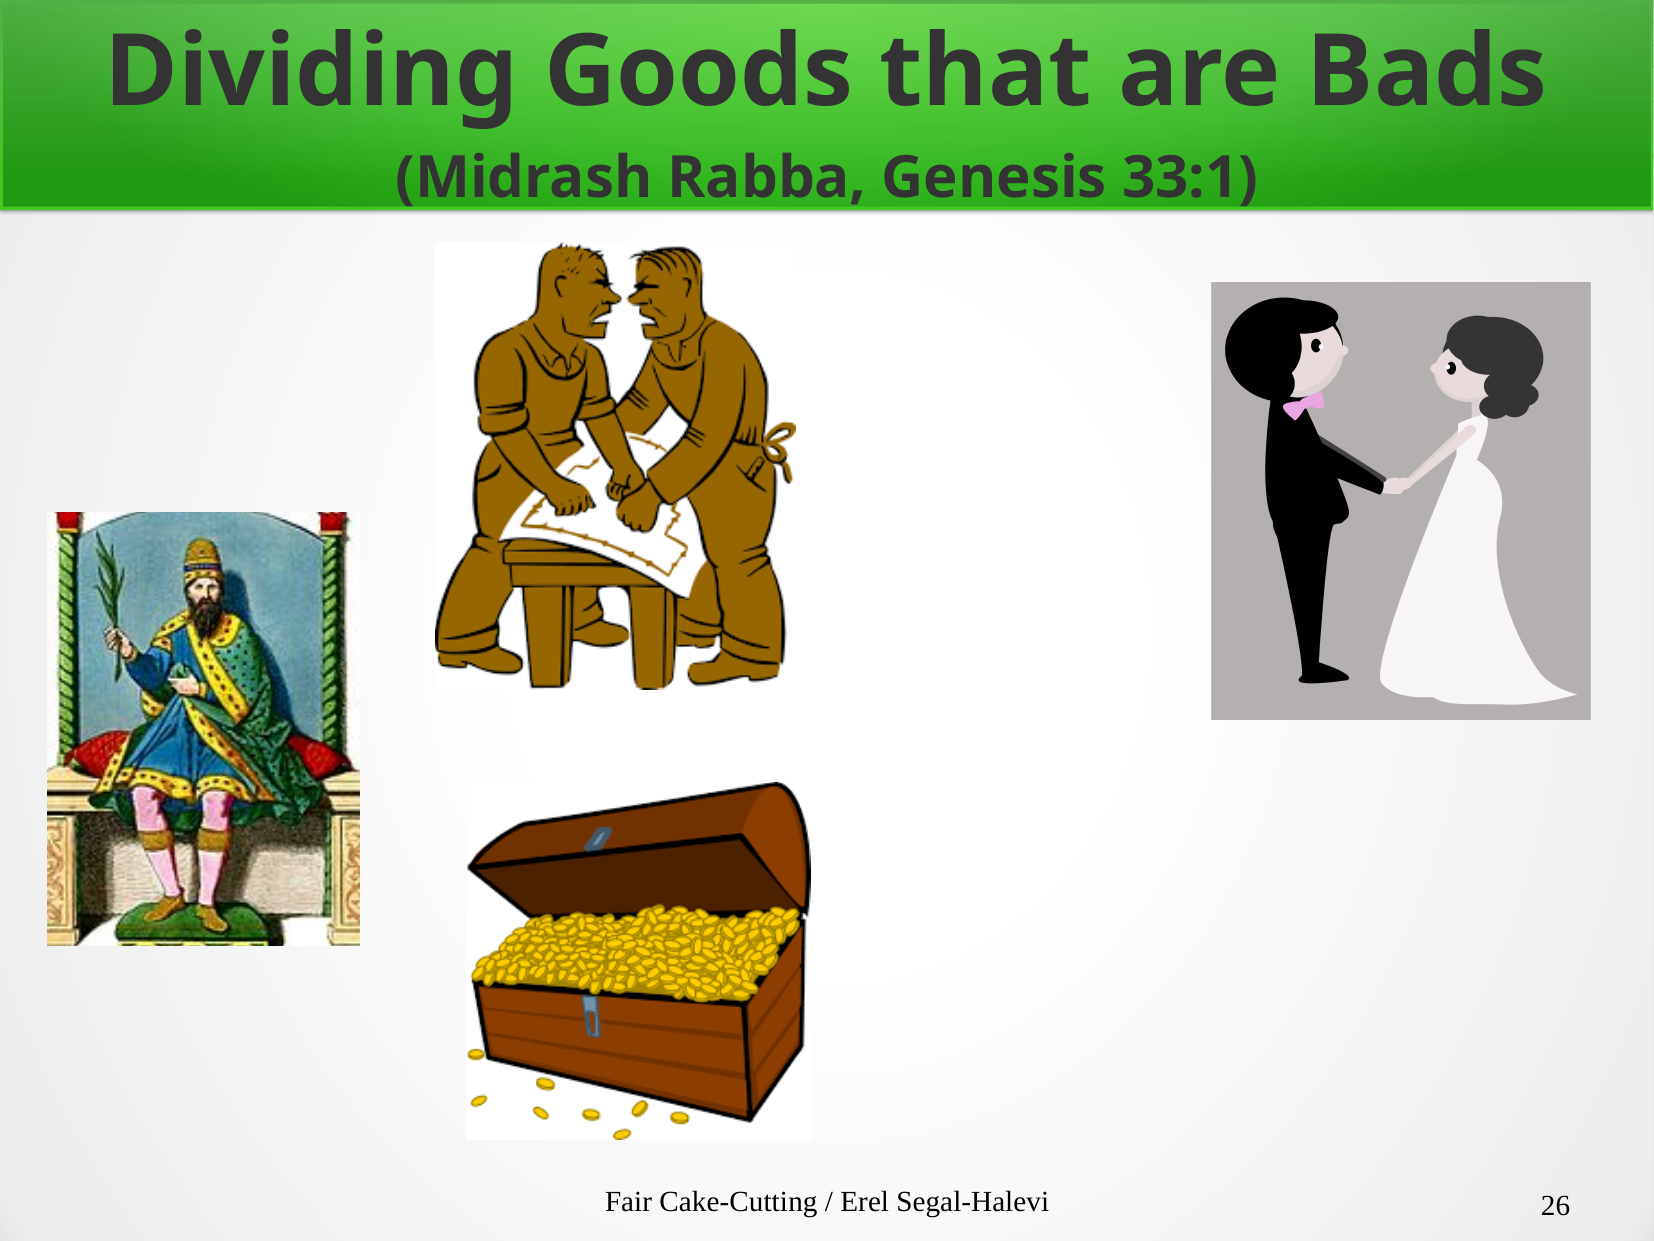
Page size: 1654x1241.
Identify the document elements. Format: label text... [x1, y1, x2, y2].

picture [466, 782, 811, 1141]
picture [435, 242, 796, 691]
picture [47, 512, 361, 946]
title Dividing Goods that are Bads (Midrash Rabba, Genesis 33:1) [0, 0, 1654, 219]
picture [1211, 282, 1591, 721]
